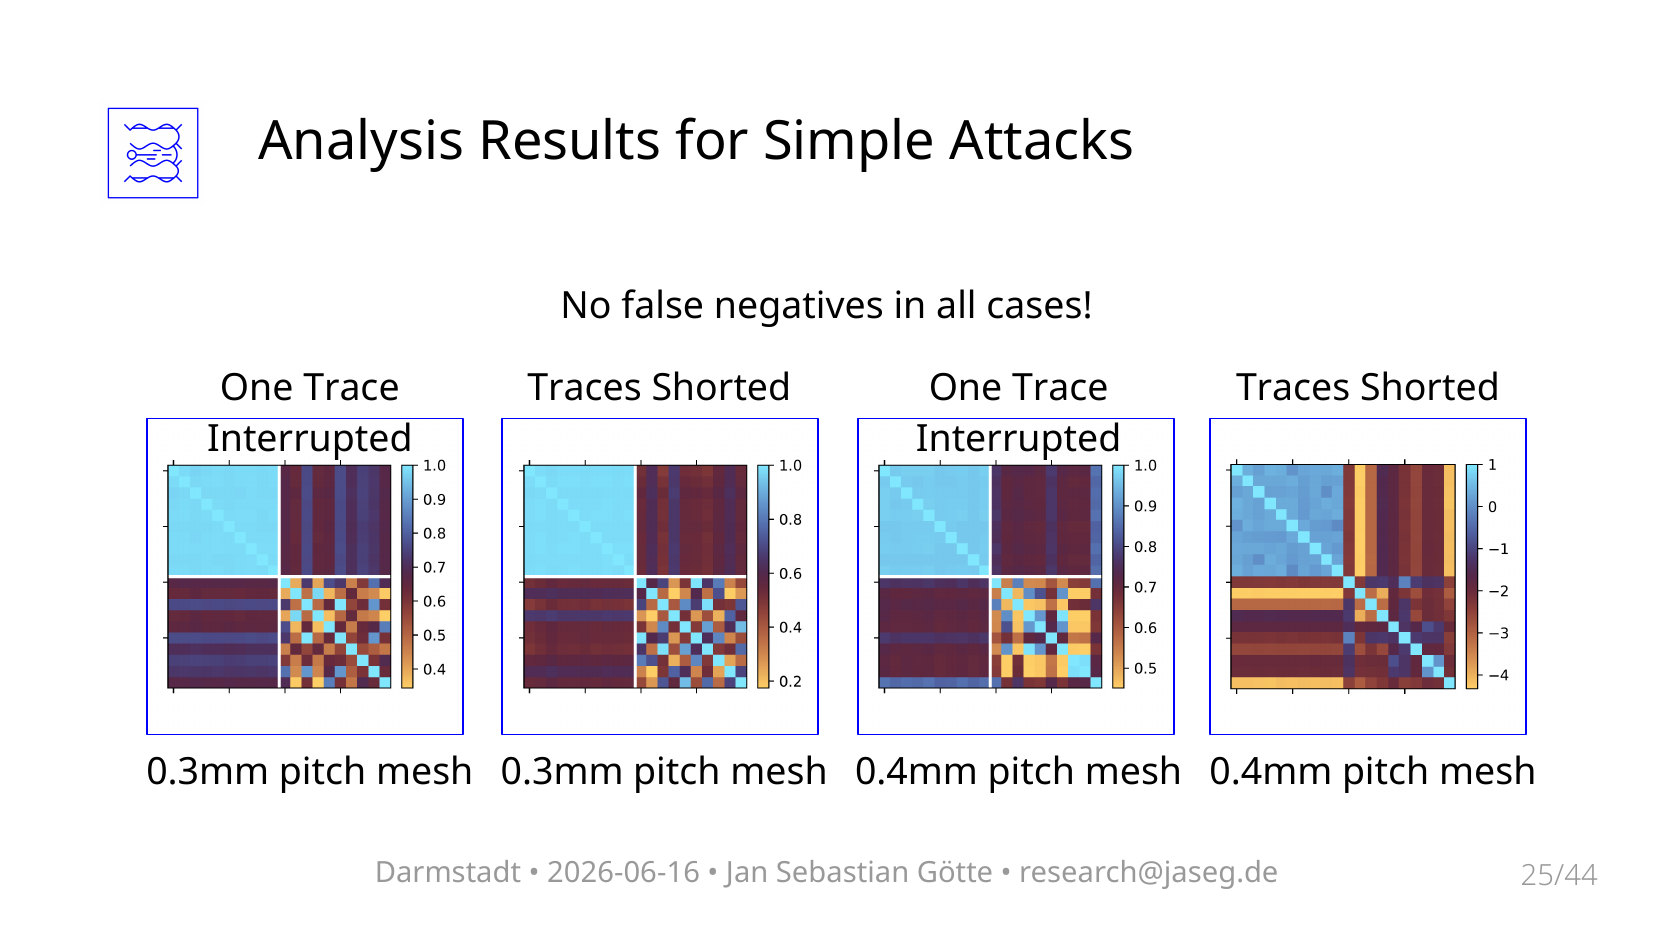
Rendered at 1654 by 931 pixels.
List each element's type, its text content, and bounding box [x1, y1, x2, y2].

picture [147, 451, 462, 734]
picture [99, 99, 207, 207]
text_box Analysis Results for Simple Attacks [243, 93, 1543, 213]
text_box Traces Shorted [1211, 360, 1565, 435]
text_box Traces Shorted [472, 360, 857, 435]
picture [1210, 435, 1525, 734]
text_box No false negatives in all cases! [544, 278, 1110, 370]
picture [503, 435, 818, 734]
text_box 0.4mm pitch mesh [857, 744, 1211, 818]
text_box One Trace Interrupted [826, 360, 1211, 451]
text_box One Trace Interrupted [118, 360, 502, 451]
picture [858, 451, 1173, 734]
text_box 0.3mm pitch mesh [118, 744, 472, 818]
text_box 0.4mm pitch mesh [1211, 744, 1565, 818]
text_box 0.3mm pitch mesh [472, 744, 857, 818]
